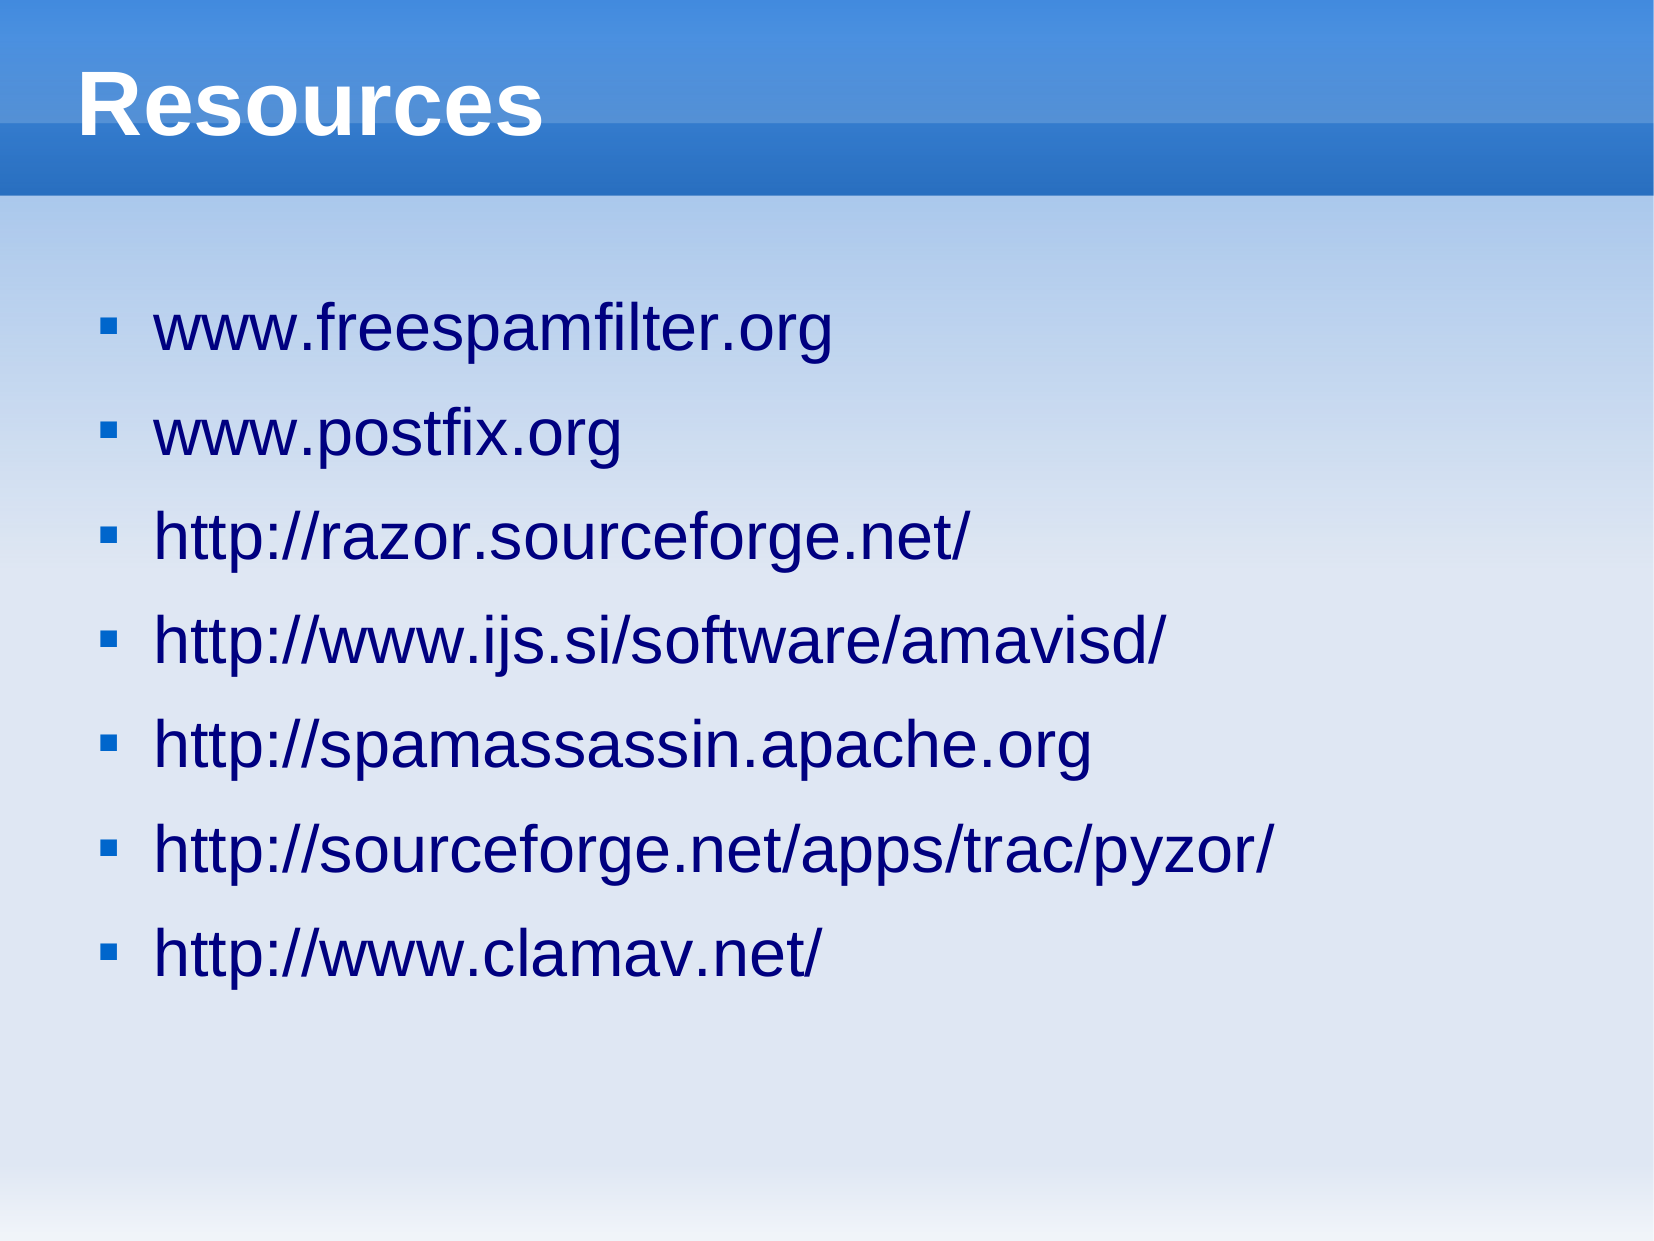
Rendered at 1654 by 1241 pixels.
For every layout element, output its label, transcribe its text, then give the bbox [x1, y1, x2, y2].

list www.freespamfilter.org www.postfix.org http://razor.sourceforge.net/ http://www.ijs.si/software/amavisd/ http://spamassassin.apache.org http://sourceforge.net/apps/trac/pyzor/ http://www.clamav.net/ [82, 290, 1571, 1096]
picture [0, 0, 1654, 1241]
title Resources [76, 7, 1565, 200]
